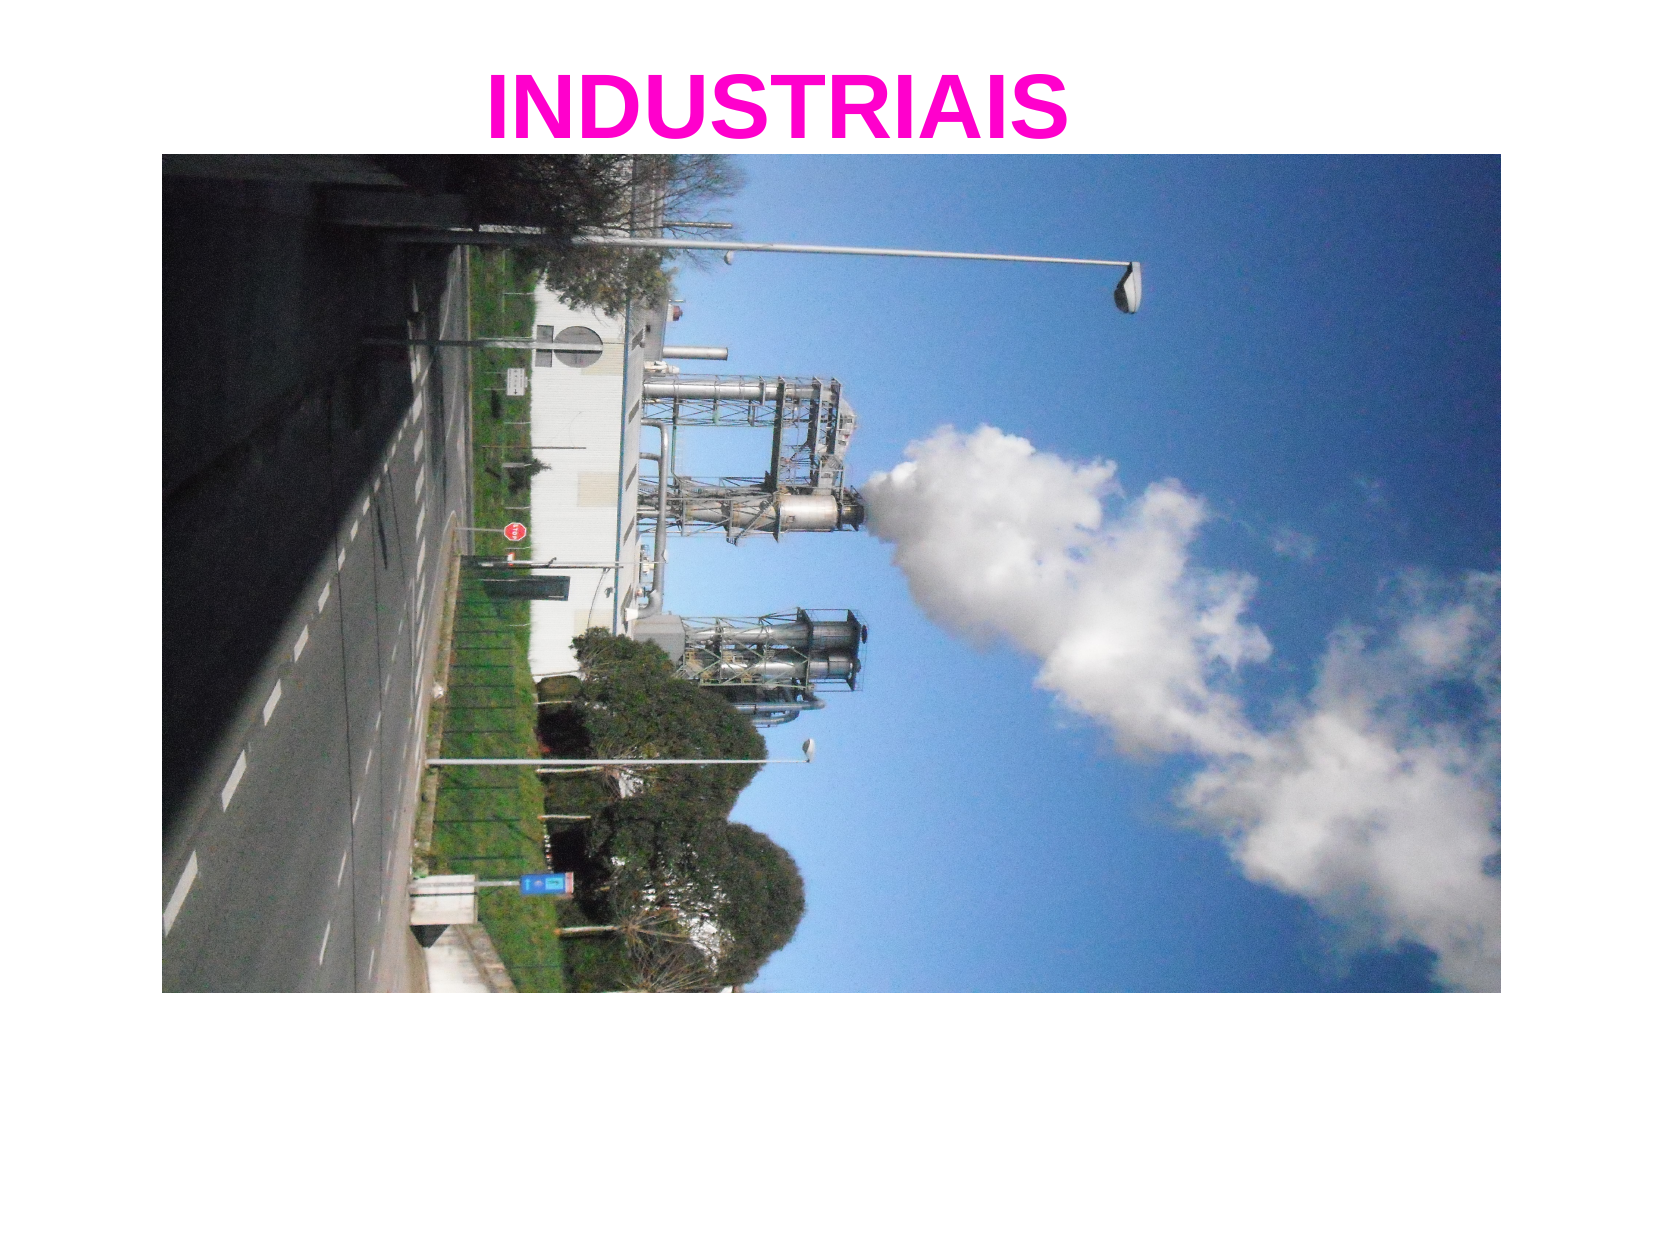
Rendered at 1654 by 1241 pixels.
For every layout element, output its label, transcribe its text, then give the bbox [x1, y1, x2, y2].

picture [162, 154, 1501, 993]
text_box INDUSTRIAIS [470, 48, 1087, 154]
